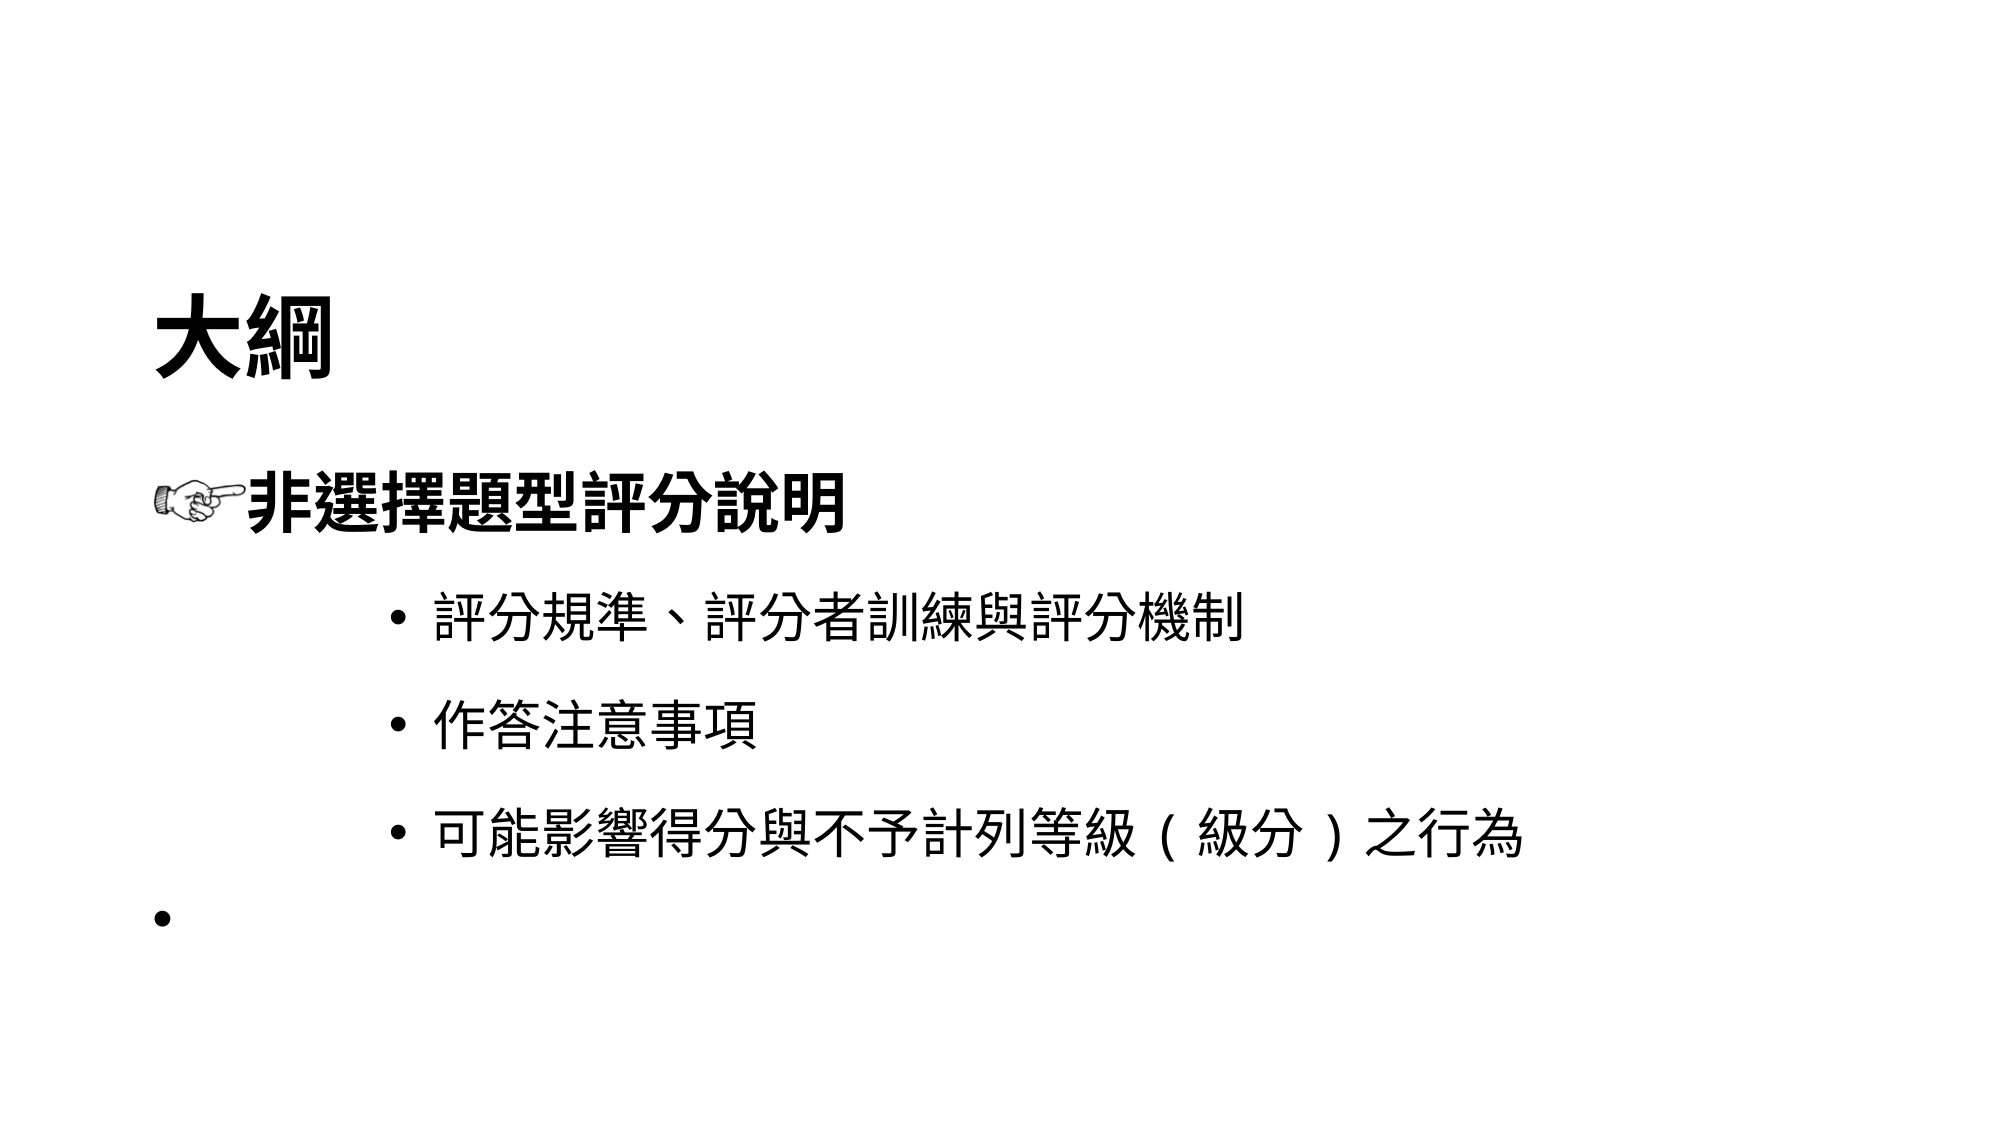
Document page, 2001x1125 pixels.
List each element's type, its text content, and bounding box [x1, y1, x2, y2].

title 大綱 [137, 233, 1863, 413]
list 非選擇題型評分說明 評分規準、評分者訓練與評分機制 作答注意事項 可能影響得分與不予計列等級(級分)之行為 [137, 413, 1863, 877]
